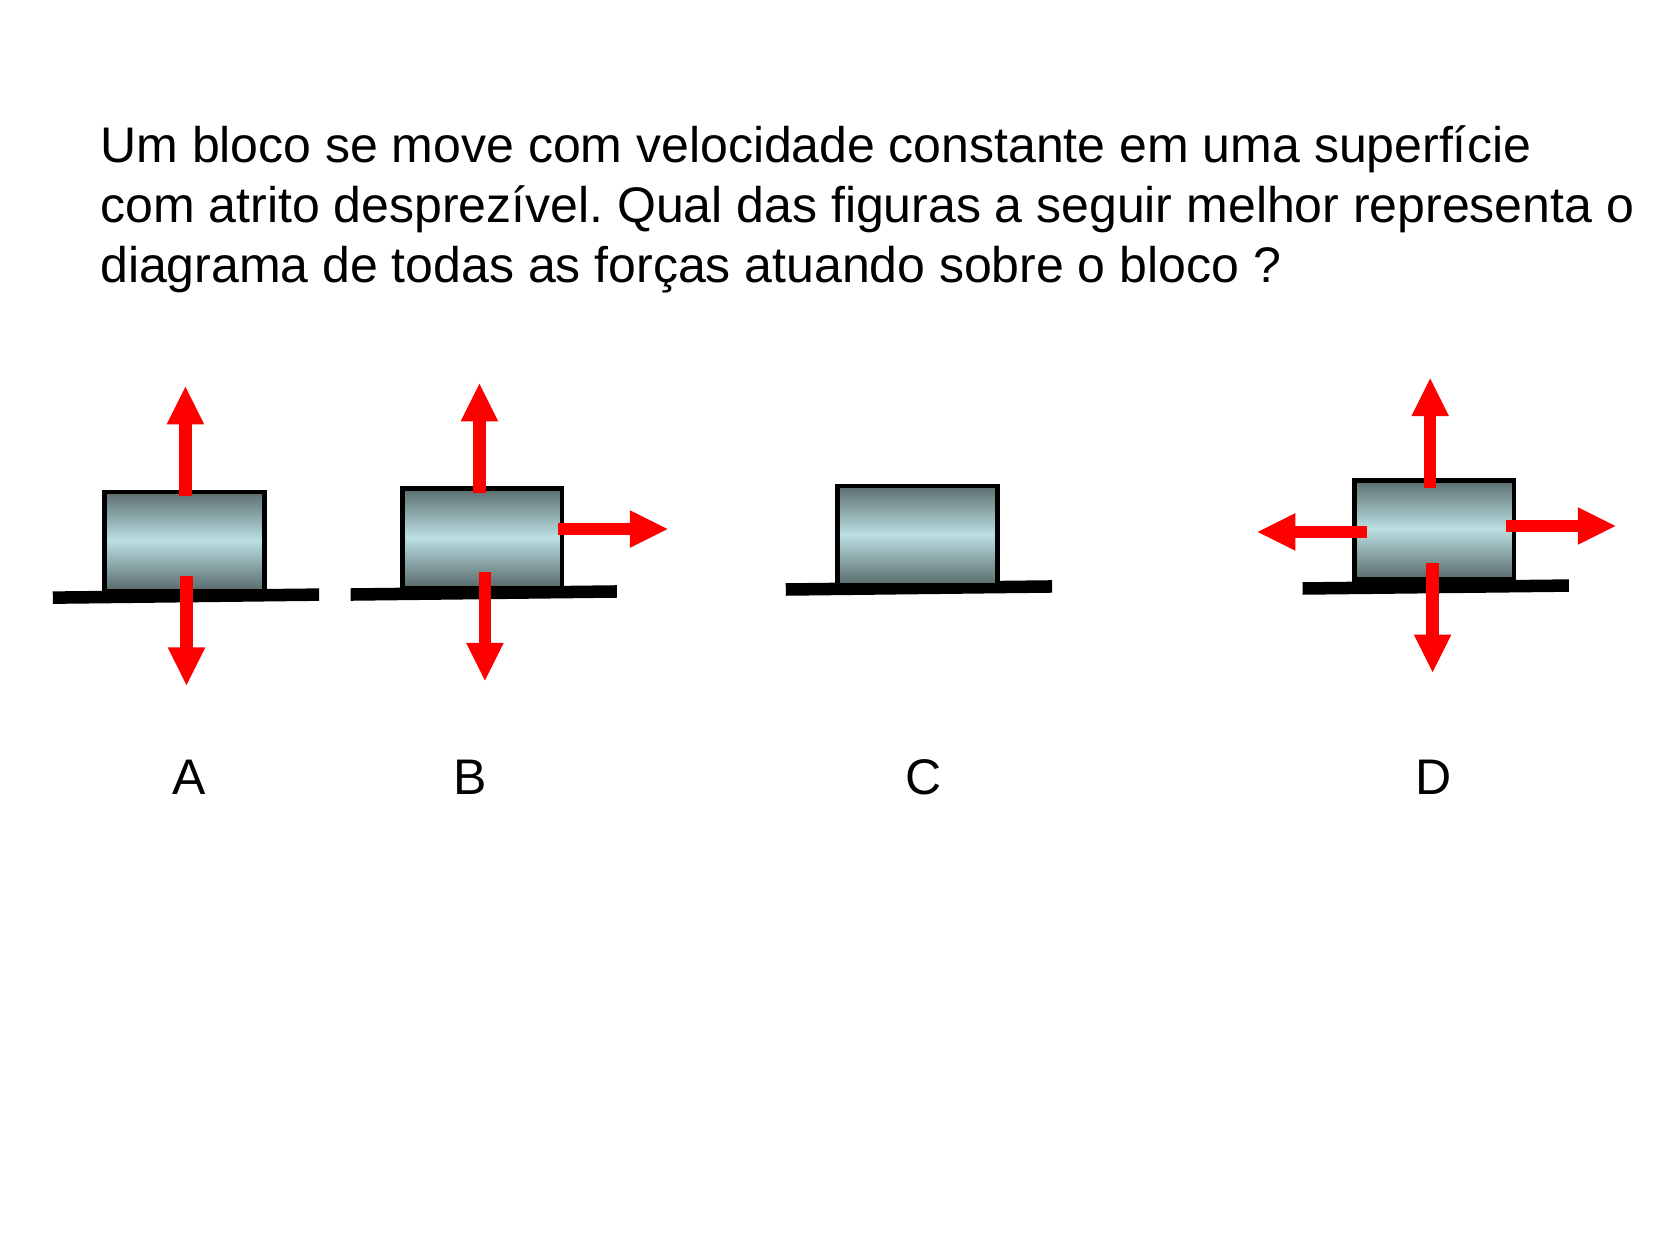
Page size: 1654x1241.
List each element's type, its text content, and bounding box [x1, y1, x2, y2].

text_box [837, 486, 998, 586]
title Um bloco se move com velocidade constante em uma superfície com atrito desprezível. Qual das figuras a seguir melhor representa o diagrama de todas as forças atuando sobre o bloco ? [85, 78, 1654, 328]
text_box [402, 488, 563, 589]
text_box [1354, 480, 1515, 580]
text_box A B C D [94, 736, 1610, 872]
text_box [104, 491, 265, 592]
